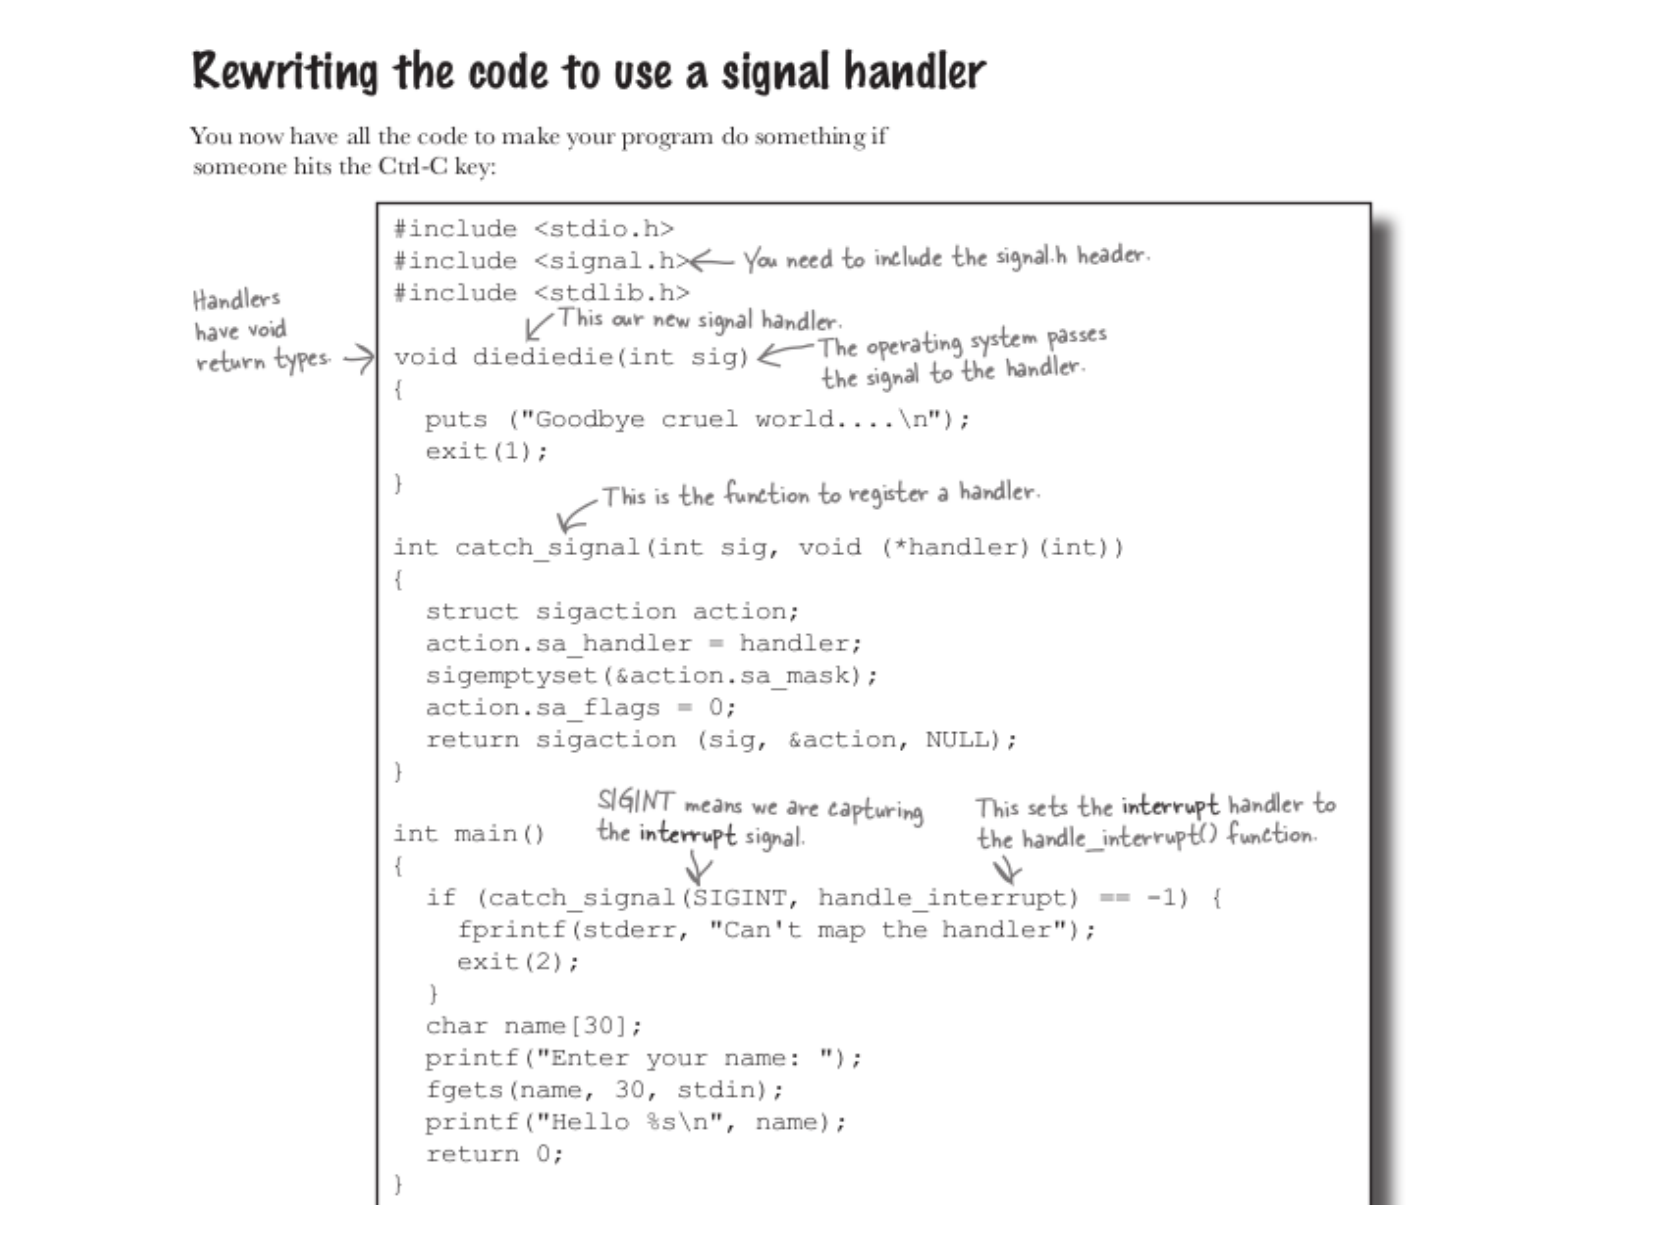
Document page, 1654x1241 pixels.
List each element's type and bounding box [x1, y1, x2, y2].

picture [141, 35, 1441, 1205]
